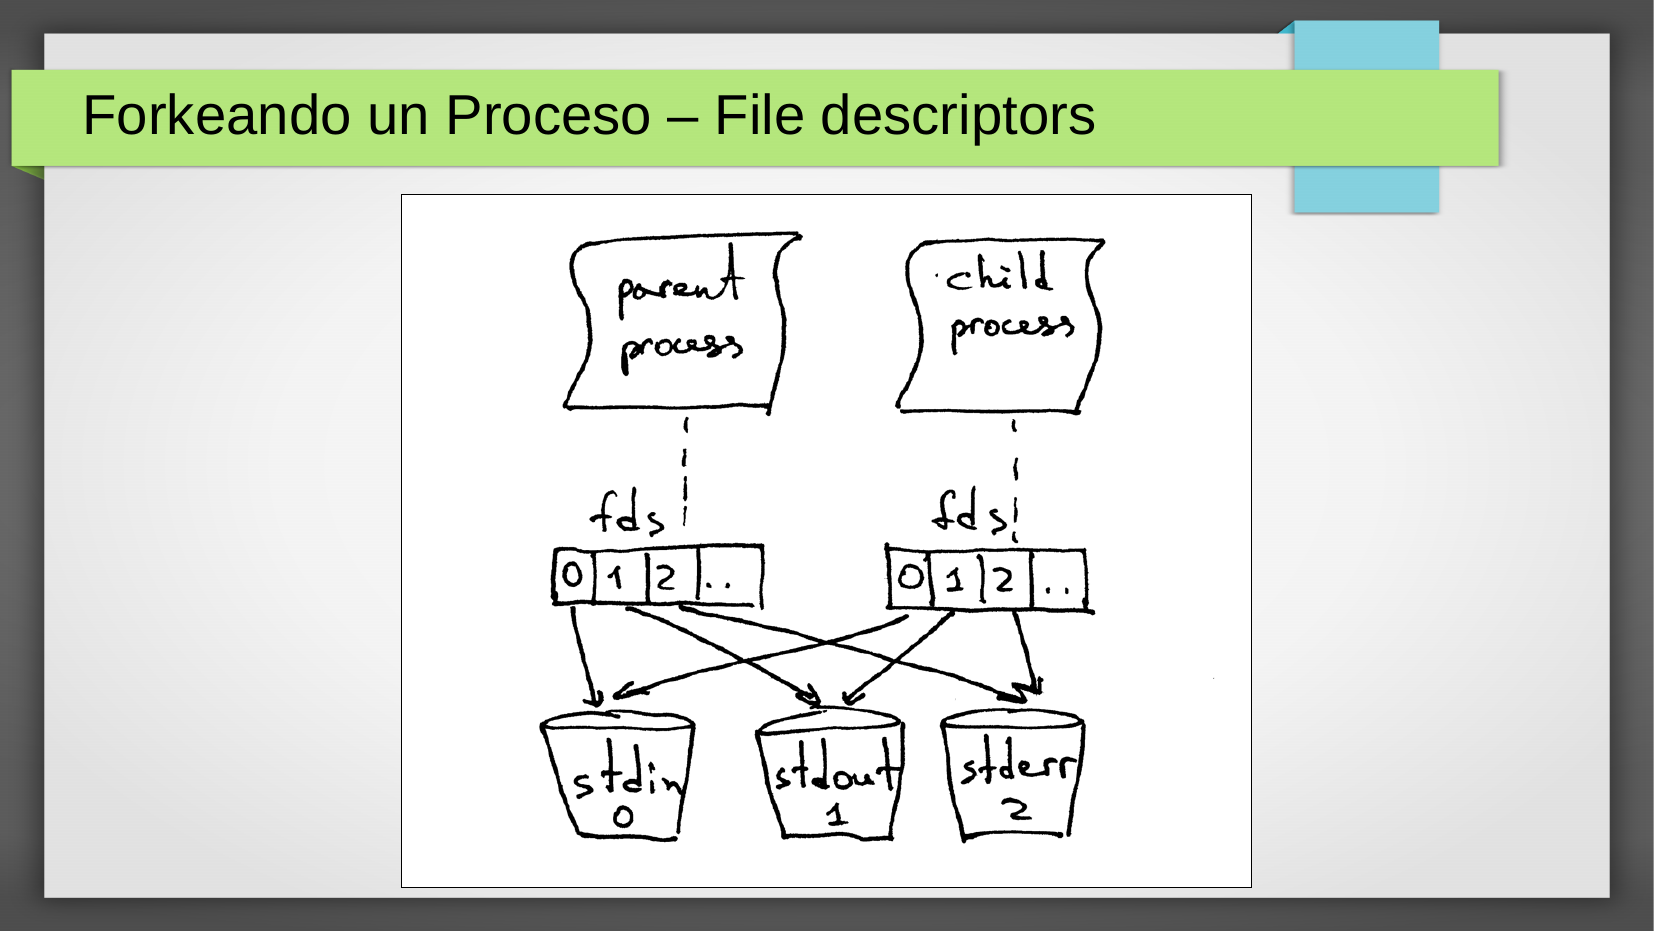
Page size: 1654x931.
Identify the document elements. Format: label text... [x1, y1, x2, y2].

picture [0, 0, 1654, 931]
title Forkeando un Proceso – File descriptors [82, 70, 1264, 160]
